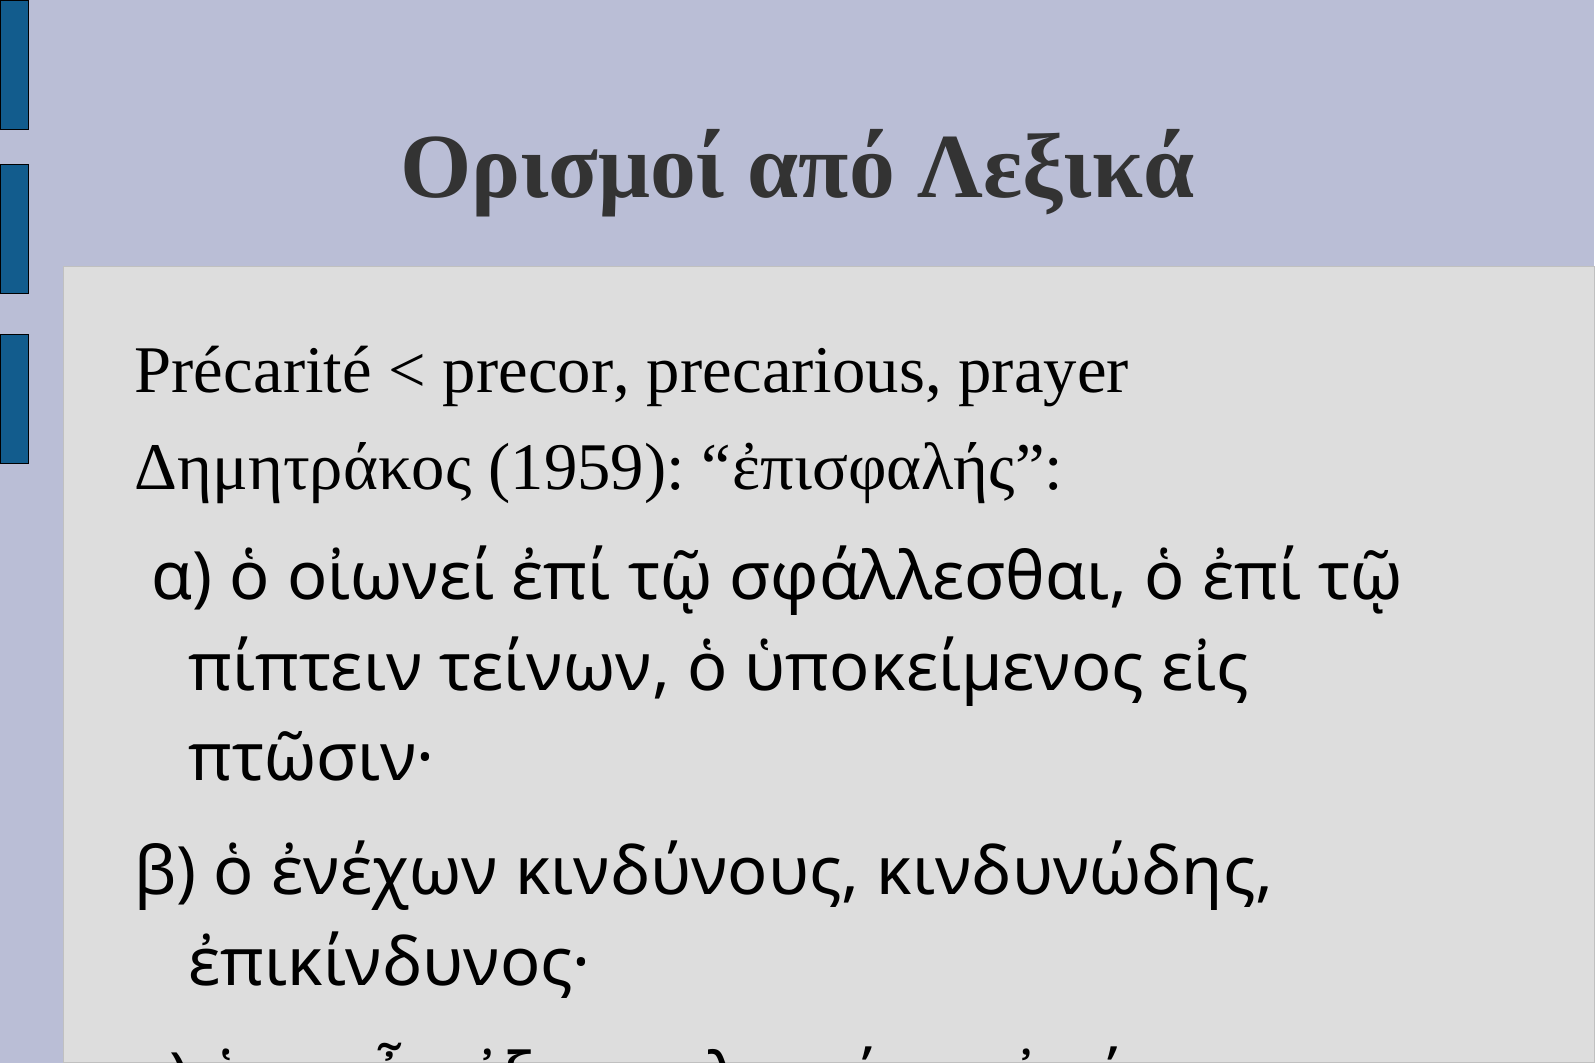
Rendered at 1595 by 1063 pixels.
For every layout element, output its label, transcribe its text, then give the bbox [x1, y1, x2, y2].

title Ορισμοί από Λεξικά [117, 85, 1479, 249]
list Précarité < precor, precarious, prayer Δημητράκος (1959): “ἐπισφαλής”: α) ὁ οἰωνεί ἐπί τῷ σφάλλεσθαι, ὁ ἐπί τῷ πίπτειν τείνων, ὁ ὑποκείμενος εἰς πτῶσιν· β) ὁ ἐνέχων κινδύνους, κινδυνώδης, ἐπικίνδυνος· γ) ὁ μη ὦν ἐξασφαλισμένος ἀπό ἐπιθέσεως, ἀπό προσβολῆς, οὗ ἡ θέσις εἶναι δι' αὐτόν ἐπικίνδυνος. [117, 295, 1479, 1026]
